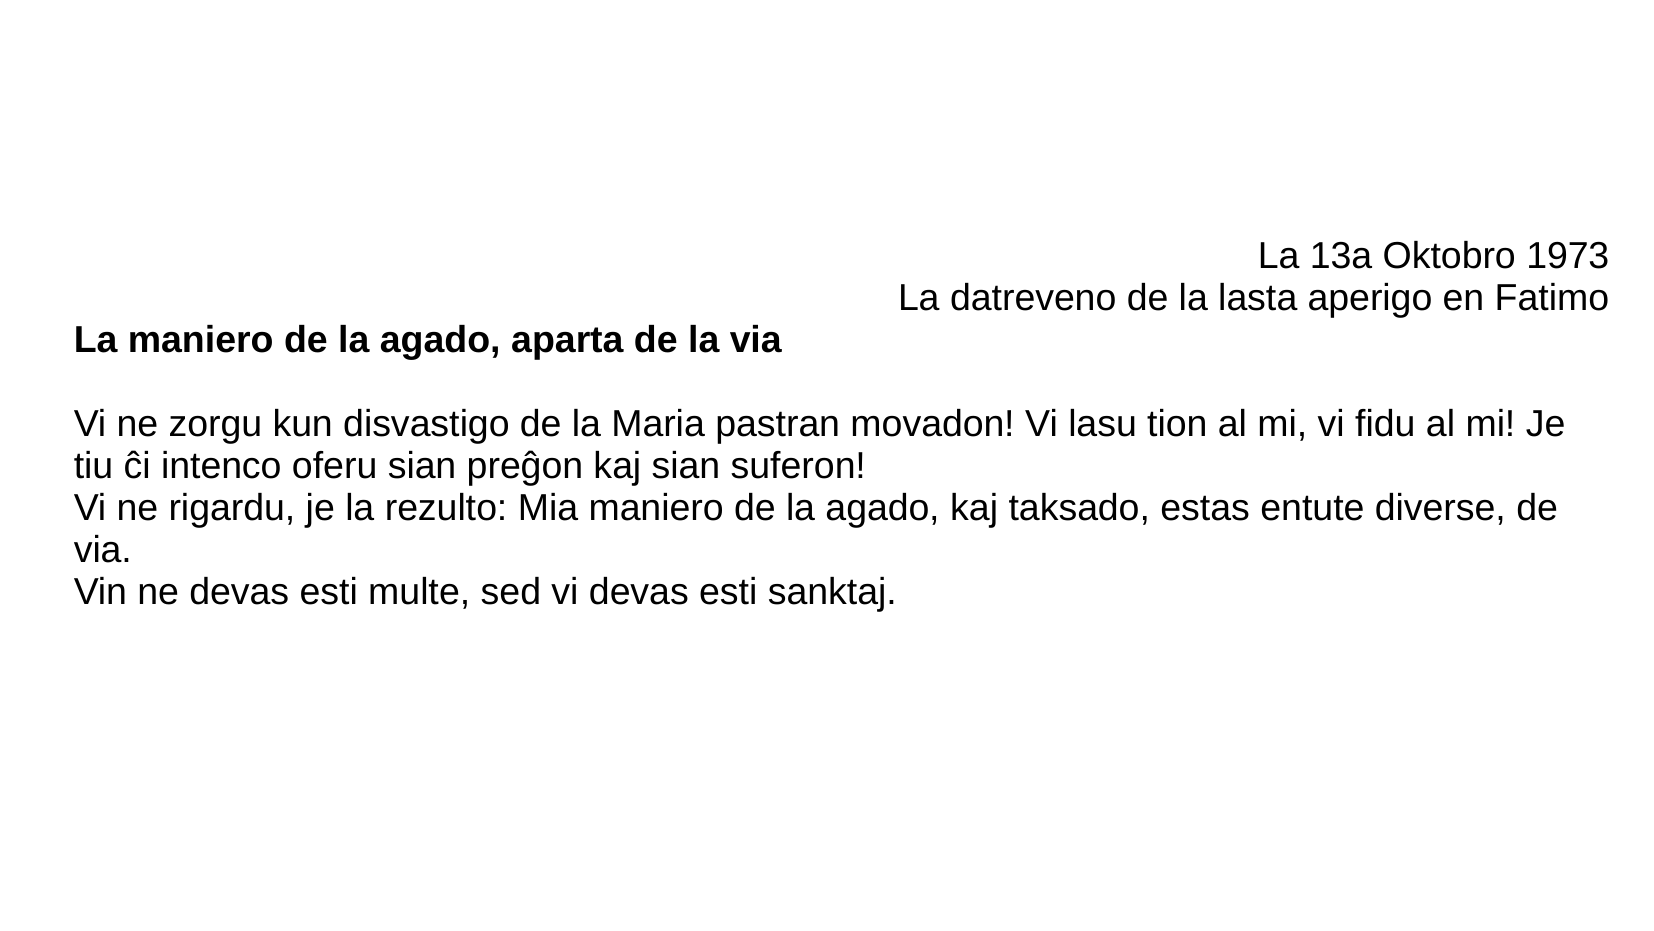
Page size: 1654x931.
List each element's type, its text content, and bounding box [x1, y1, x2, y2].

text_box La 13a Oktobro 1973 La datreveno de la lasta aperigo en Fatimo La maniero de la agado, aparta de la via Vi ne zorgu kun disvastigo de la Maria pastran movadon! Vi lasu tion al mi, vi fidu al mi! Je tiu ĉi intenco oferu sian preĝon kaj sian suferon! Vi ne rigardu, je la rezulto: Mia maniero de la agado, kaj taksado, estas entute diverse, de via. Vin ne devas esti multe, sed vi devas esti sanktaj. [59, 59, 1625, 886]
